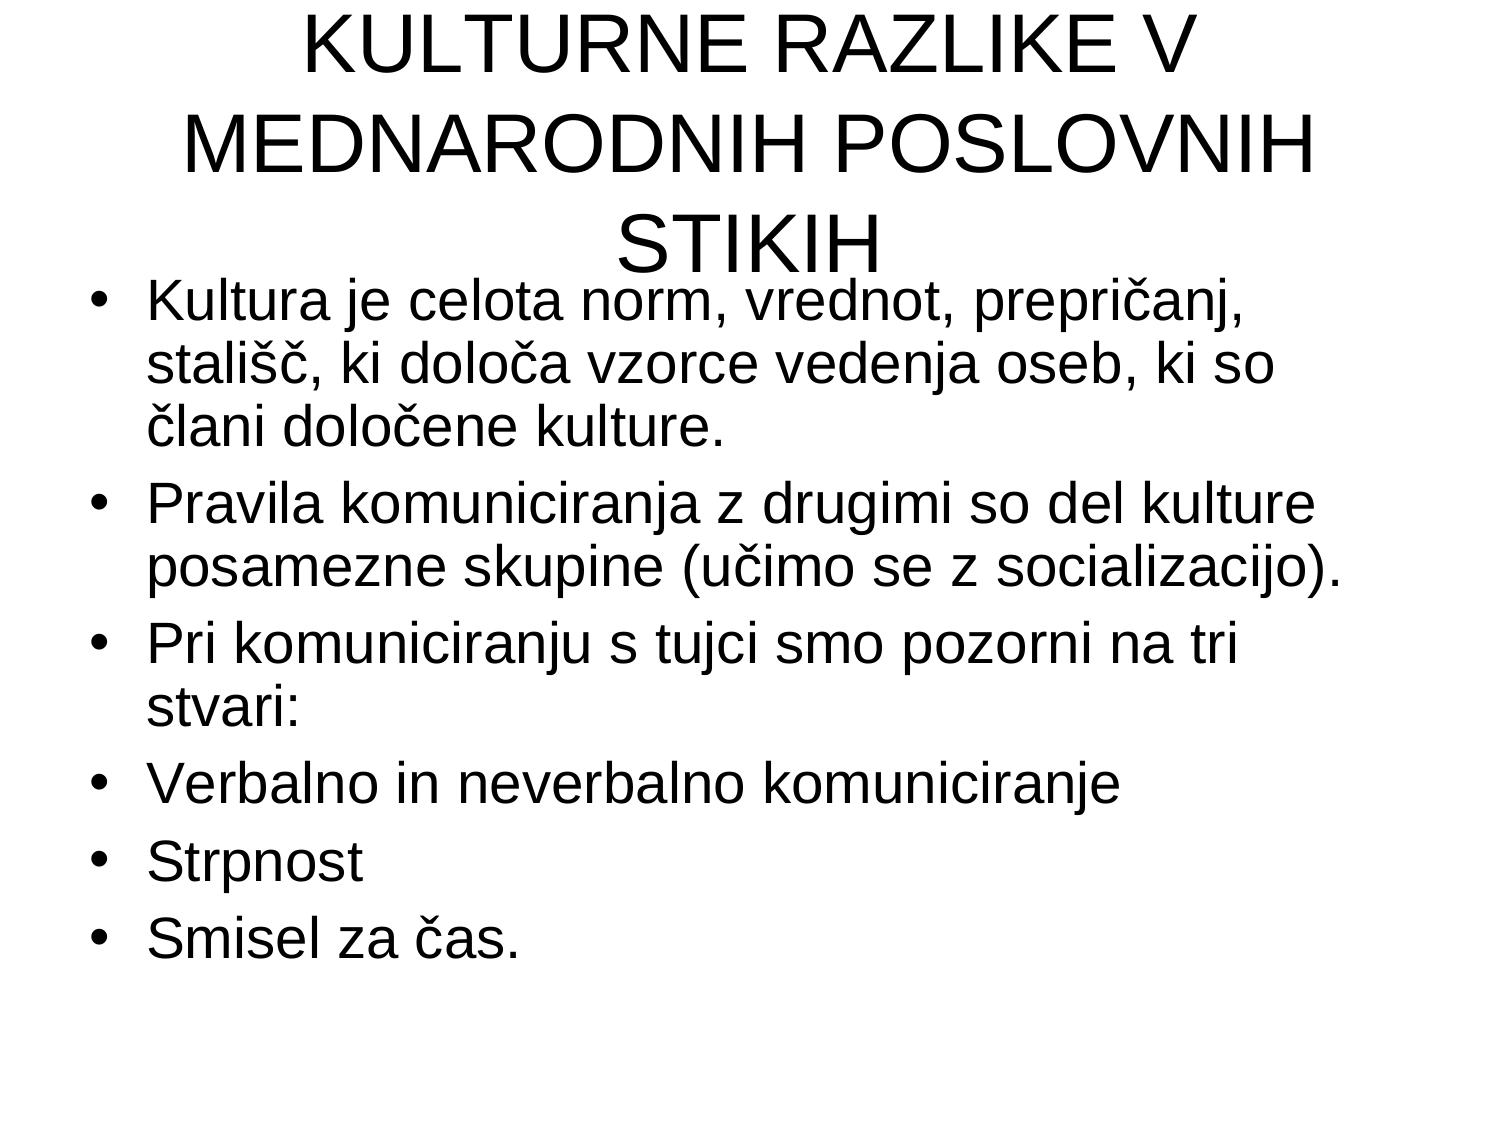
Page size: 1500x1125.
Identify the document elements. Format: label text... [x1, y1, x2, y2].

list Kultura je celota norm, vrednot, prepričanj, stališč, ki določa vzorce vedenja oseb, ki so člani določene kulture. Pravila komuniciranja z drugimi so del kulture posamezne skupine (učimo se z socializacijo). Pri komuniciranju s tujci smo pozorni na tri stvari: Verbalno in neverbalno komuniciranje Strpnost Smisel za čas. [75, 262, 1426, 1006]
title KULTURNE RAZLIKE V MEDNARODNIH POSLOVNIH STIKIH [75, 0, 1426, 262]
